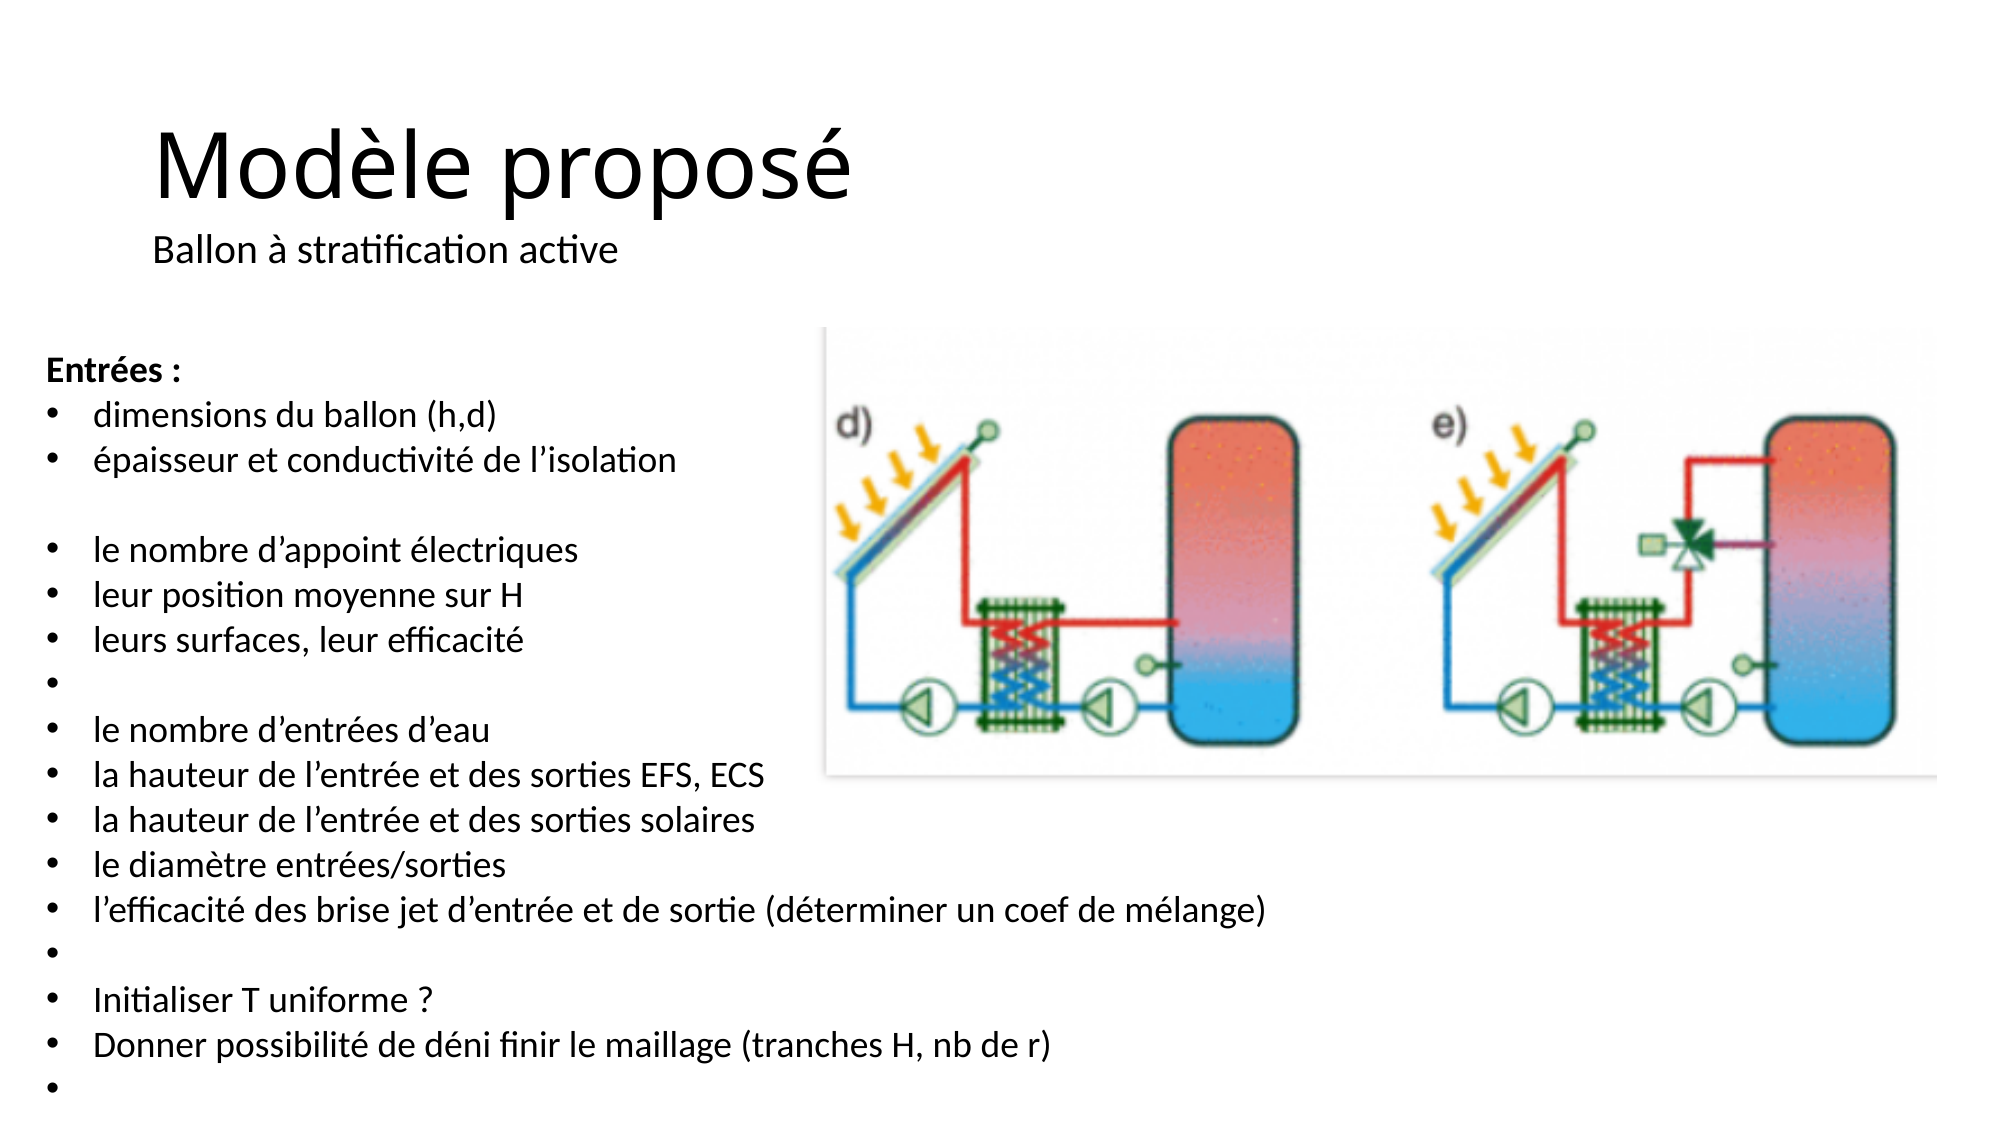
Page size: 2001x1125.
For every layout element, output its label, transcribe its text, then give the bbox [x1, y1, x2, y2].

text_box Entrées : dimensions du ballon (h,d) épaisseur et conductivité de l’isolation le nombre d’appoint électriques leur position moyenne sur H leurs surfaces, leur efficacité le nombre d’entrées d’eau la hauteur de l’entrée et des sorties EFS, ECS la hauteur de l’entrée et des sorties solaires le diamètre entrées/sorties l’efficacité des brise jet d’entrée et de sortie (déterminer un coef de mélange) Initialiser T uniforme ? Donner possibilité de déni finir le maillage (tranches H, nb de r) [31, 337, 1480, 1125]
text_box Ballon à stratification active [137, 214, 1065, 281]
picture [791, 327, 1937, 796]
title Modèle proposé [137, 59, 1863, 278]
